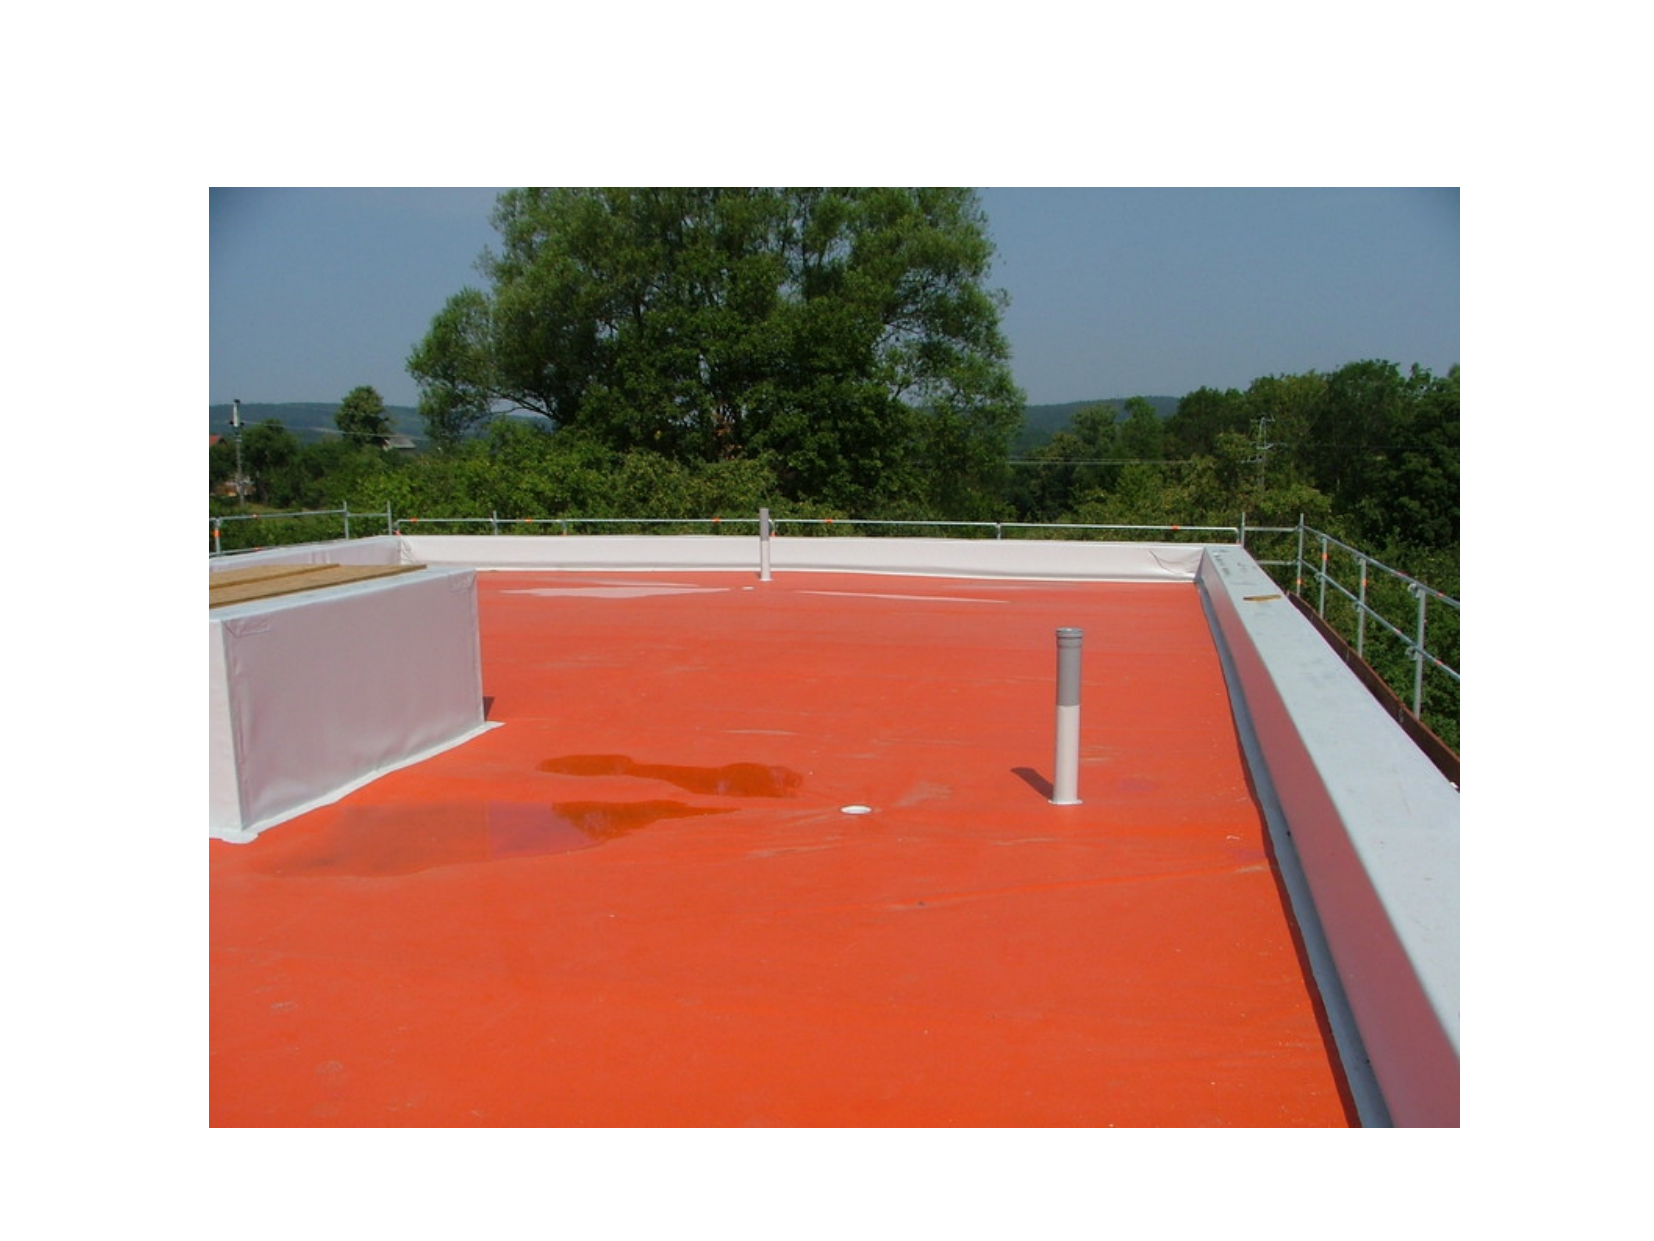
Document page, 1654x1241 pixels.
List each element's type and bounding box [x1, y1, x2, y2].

picture [209, 187, 1460, 1129]
